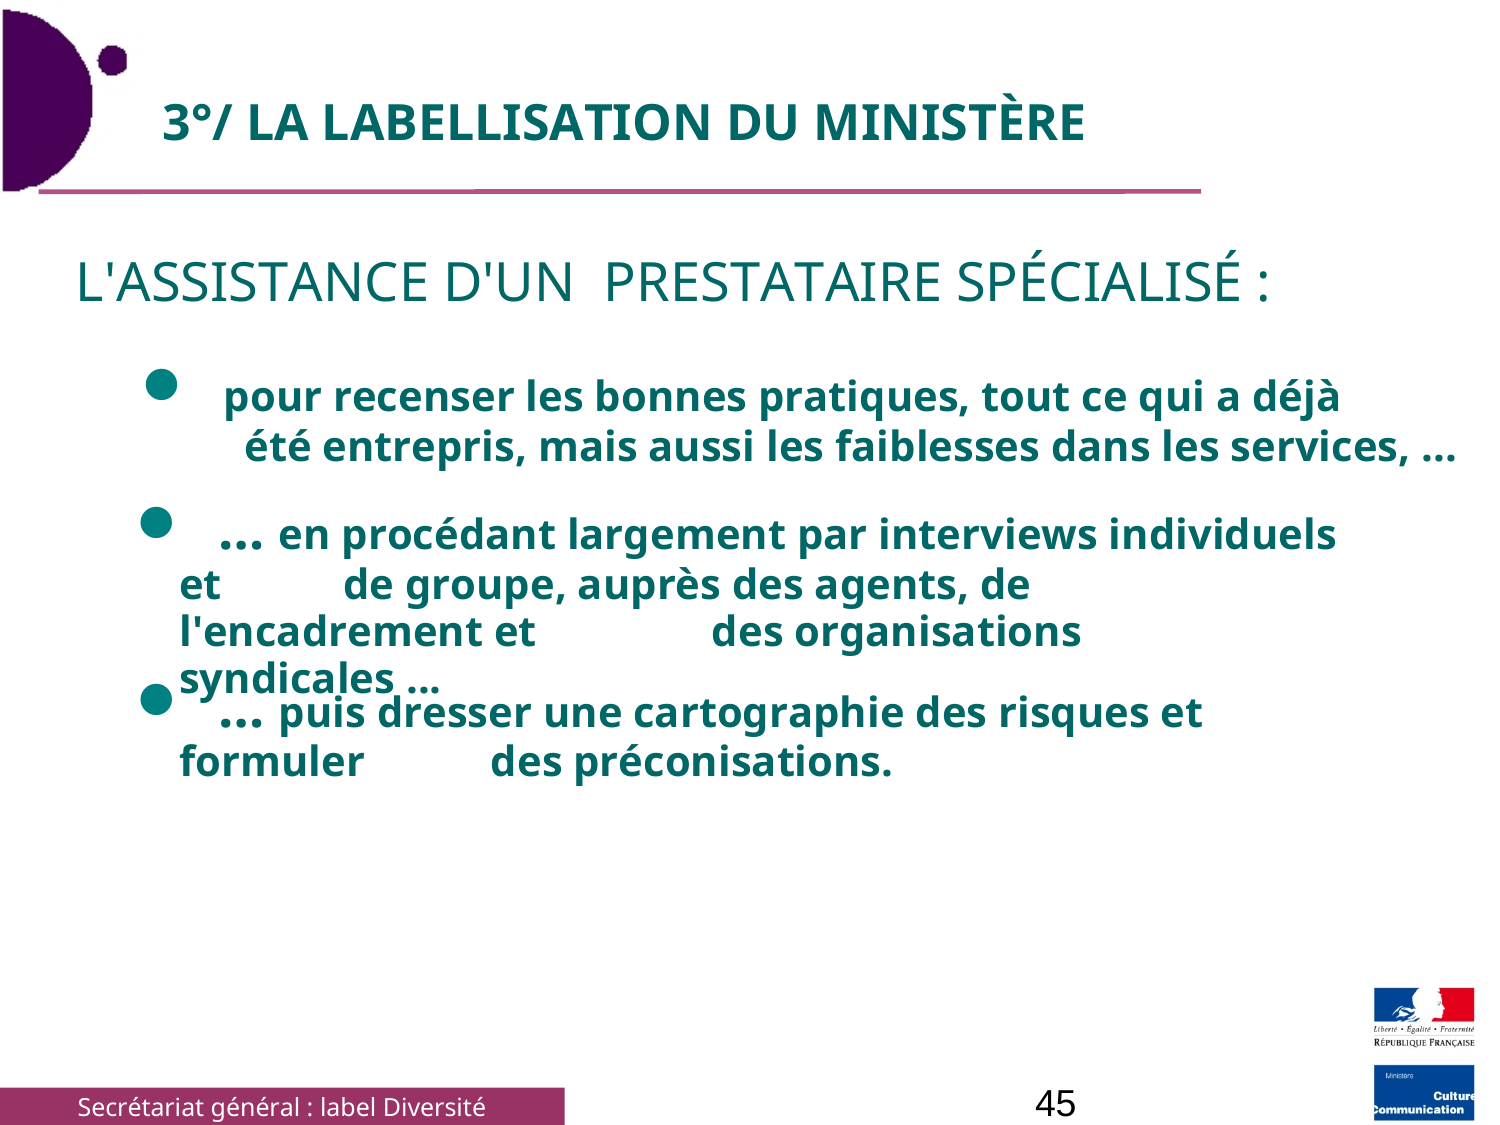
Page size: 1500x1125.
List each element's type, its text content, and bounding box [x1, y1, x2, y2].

text_box … puis dresser une cartographie des risques et formuler des préconisations. [121, 667, 1359, 798]
text_box pour recenser les bonnes pratiques, tout ce qui a déjà été entrepris, mais aussi les faiblesses dans les services, ... [126, 351, 1477, 529]
text_box L'ASSISTANCE D'UN PRESTATAIRE SPÉCIALISÉ : [60, 242, 1329, 343]
picture [0, 0, 149, 204]
text_box <numéro> [1020, 1071, 1370, 1125]
text_box … en procédant largement par interviews individuels et de groupe, auprès des agents, de l'encadrement et des organisations syndicales ... [121, 490, 1359, 621]
picture [1370, 979, 1477, 1125]
text_box 3°/ LA LABELLISATION DU MINISTÈRE [147, 81, 1418, 160]
